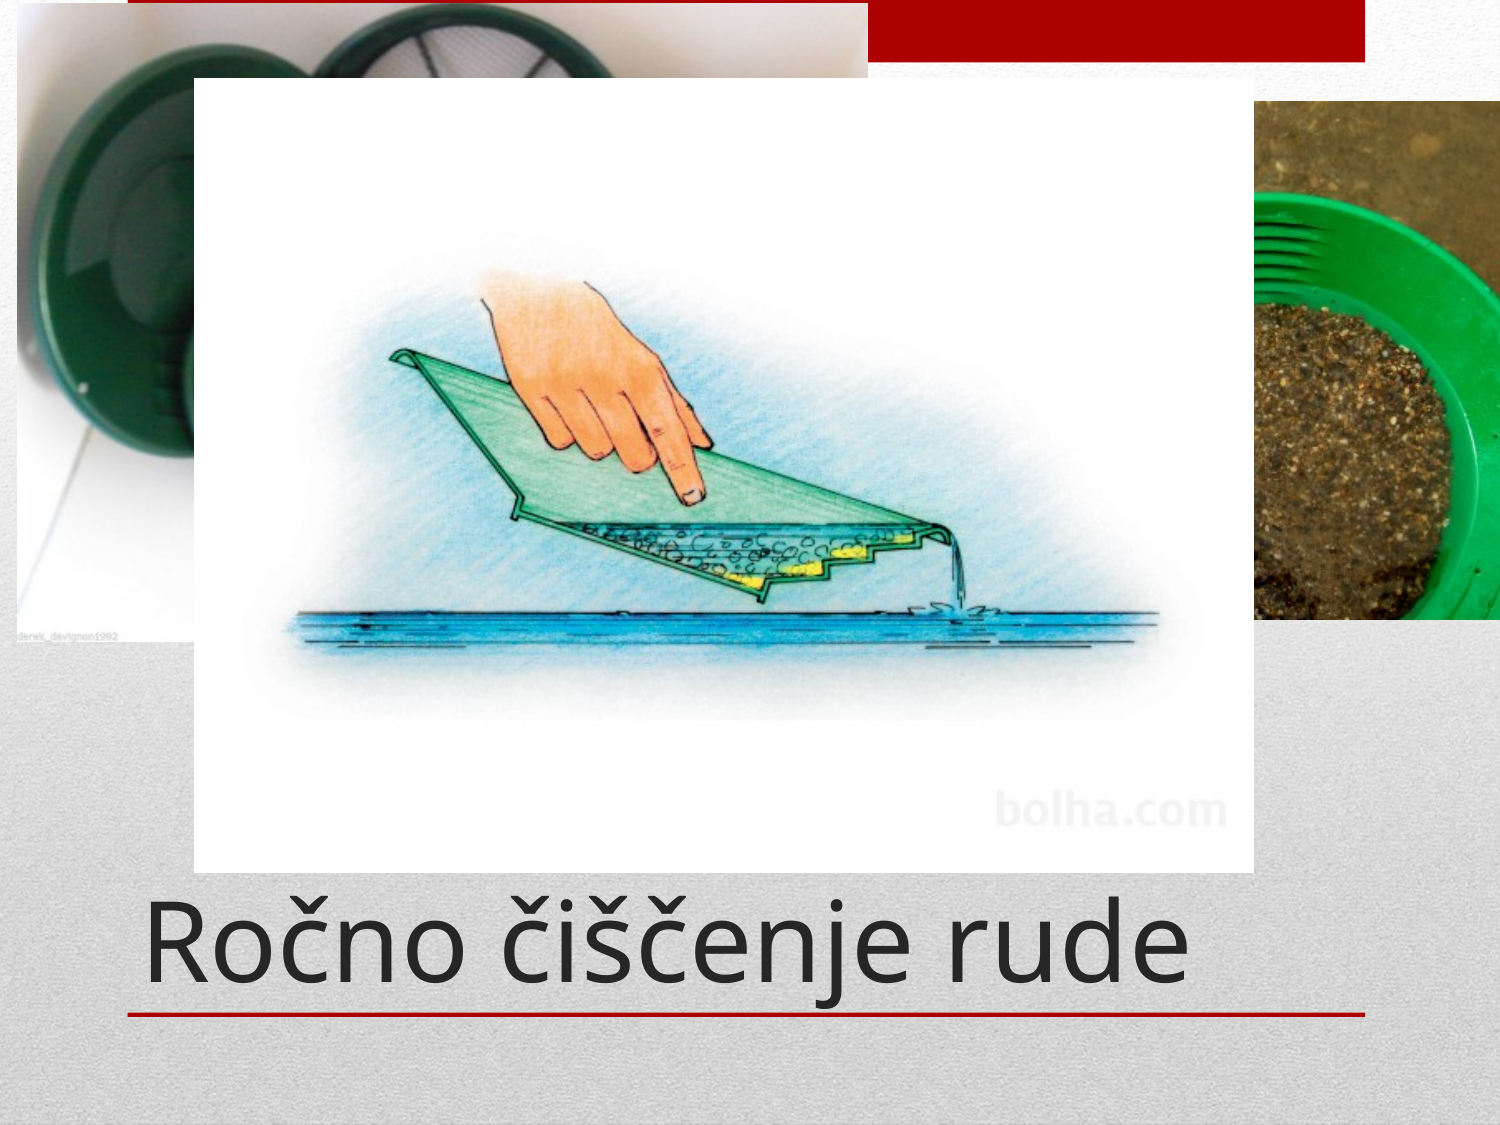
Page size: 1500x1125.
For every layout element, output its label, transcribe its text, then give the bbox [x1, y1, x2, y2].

picture [0, 0, 1500, 1125]
title Ročno čiščenje rude [125, 750, 1238, 1013]
